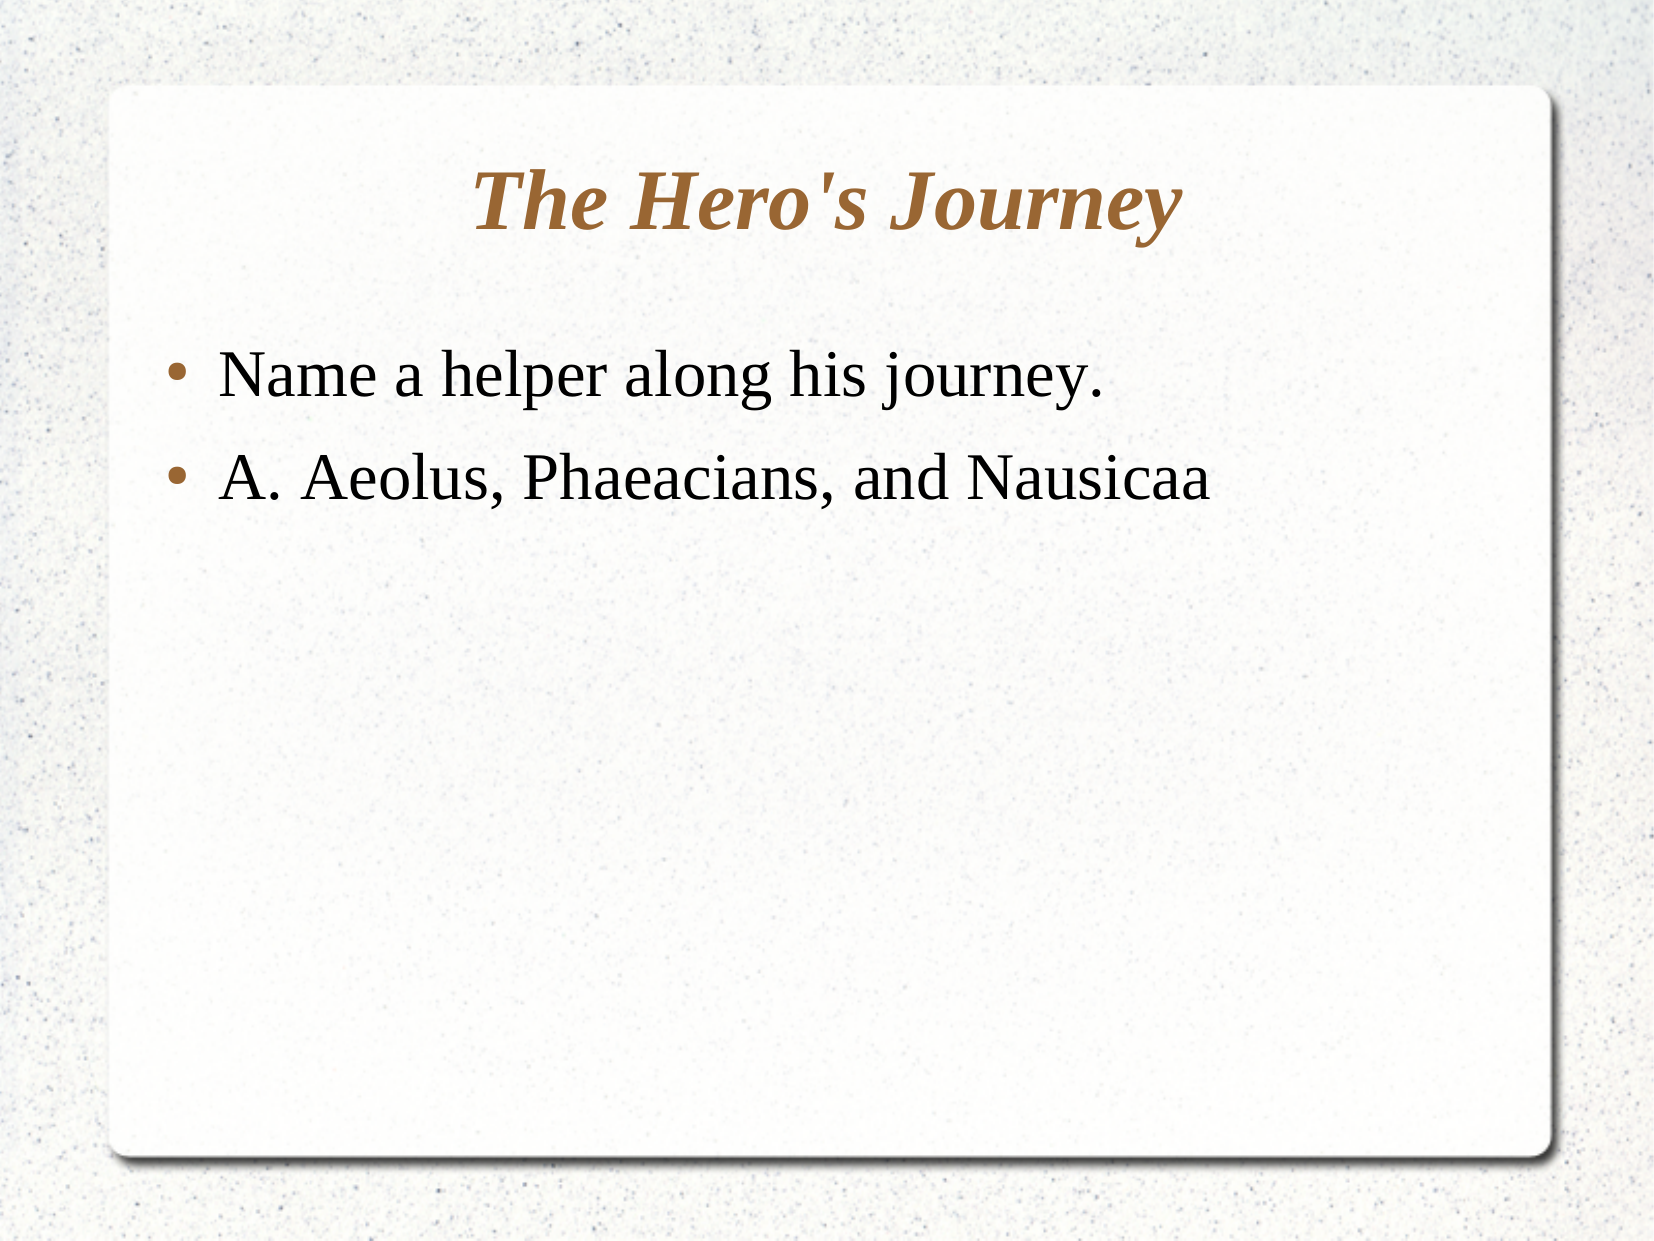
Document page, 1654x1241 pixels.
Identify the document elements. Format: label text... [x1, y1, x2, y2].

picture [0, 0, 1654, 1241]
list Name a helper along his journey. A. Aeolus, Phaeacians, and Nausicaa [147, 336, 1506, 987]
title The Hero's Journey [118, 96, 1536, 304]
